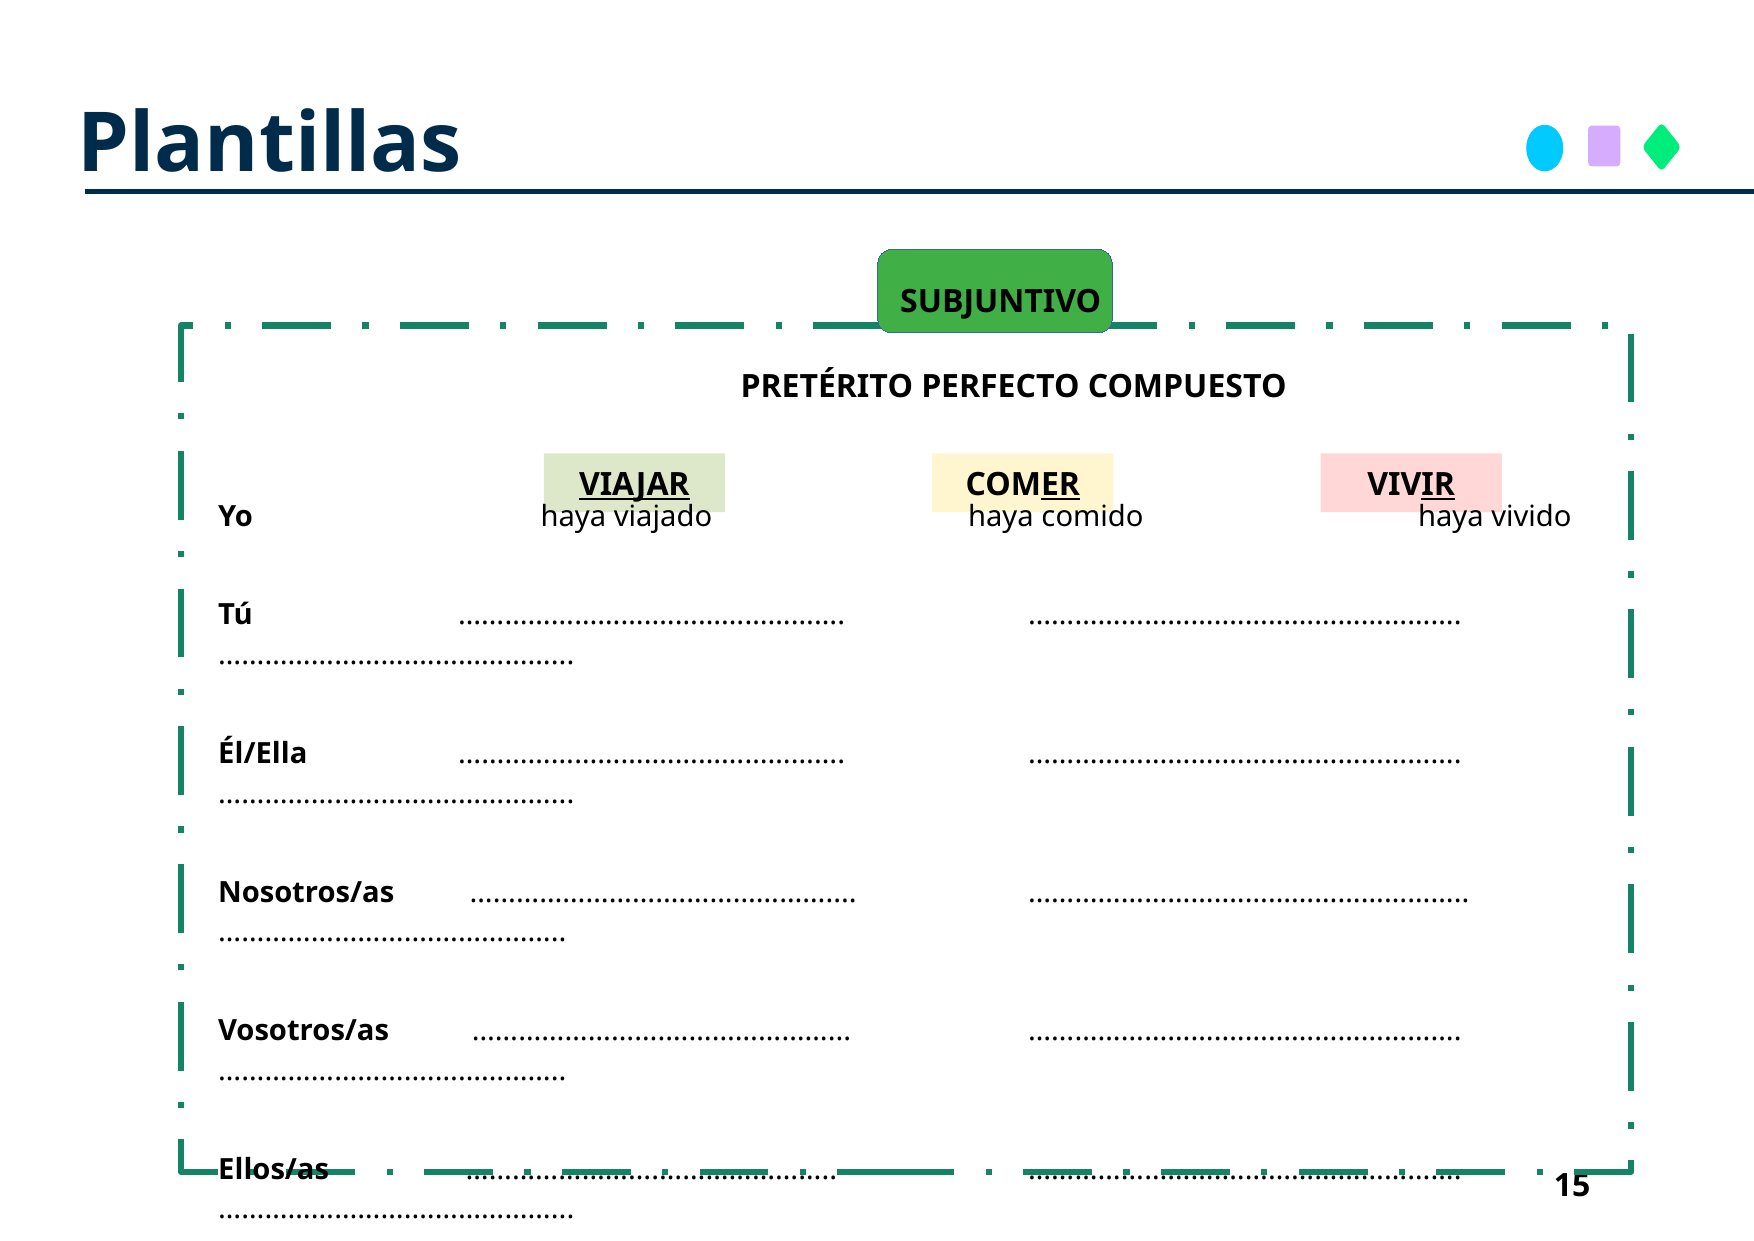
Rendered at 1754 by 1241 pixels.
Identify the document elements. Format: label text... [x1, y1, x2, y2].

text_box VIAJAR [543, 455, 726, 510]
text_box [181, 325, 1632, 1172]
text_box PRETÉRITO PERFECTO COMPUESTO [699, 343, 1329, 427]
title Plantillas [77, 32, 1408, 196]
text_box [878, 249, 1112, 260]
text_box VIVIR [1320, 455, 1502, 510]
text_box COMER [932, 455, 1114, 510]
text_box Yo haya viajado haya comido haya vivido Tú …………………….……………………. …………………….…………………………. …………………….………………... Él/Ella …………………….……………………. …………………….…………………………. …………………….………………... Nosotros/as …………………….………………….... …………………….………………………….. …………………….……………….. Vosotros/as …………………….…………………... …………………….…………………………. …………………….……………….. Ellos/as …………………….………………….. …………………….…………………………. …………………….………………... [177, 550, 1625, 1172]
text_box SUBJUNTIVO [854, 260, 1148, 339]
